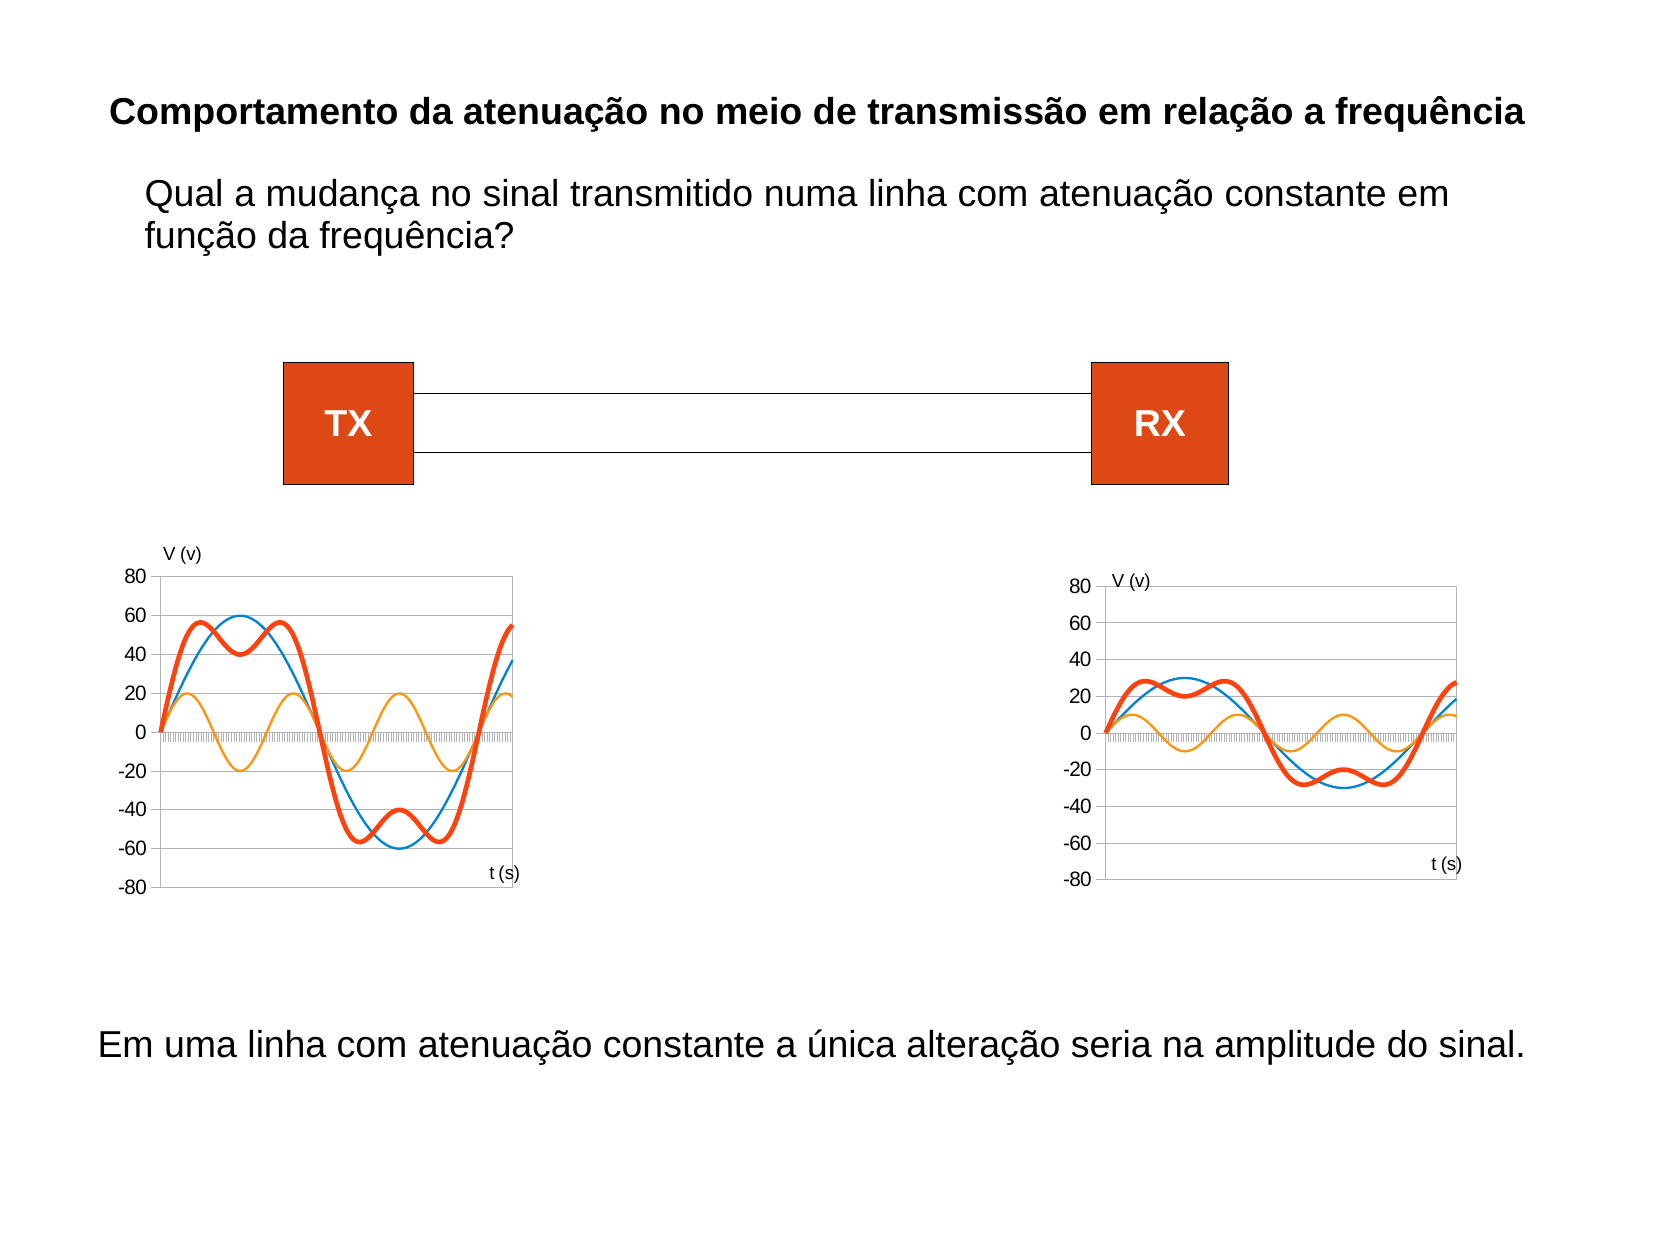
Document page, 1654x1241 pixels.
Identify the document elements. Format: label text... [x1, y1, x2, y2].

text_box Comportamento da atenuação no meio de transmissão em relação a frequência [94, 82, 1560, 140]
text_box TX [283, 362, 414, 485]
chart [118, 531, 546, 957]
text_box Em uma linha com atenuação constante a única alteração seria na amplitude do sinal. [82, 1015, 1548, 1073]
text_box RX [1091, 362, 1229, 485]
chart [1062, 559, 1489, 961]
text_box Qual a mudança no sinal transmitido numa linha com atenuação constante em função da frequência? [129, 165, 1465, 265]
